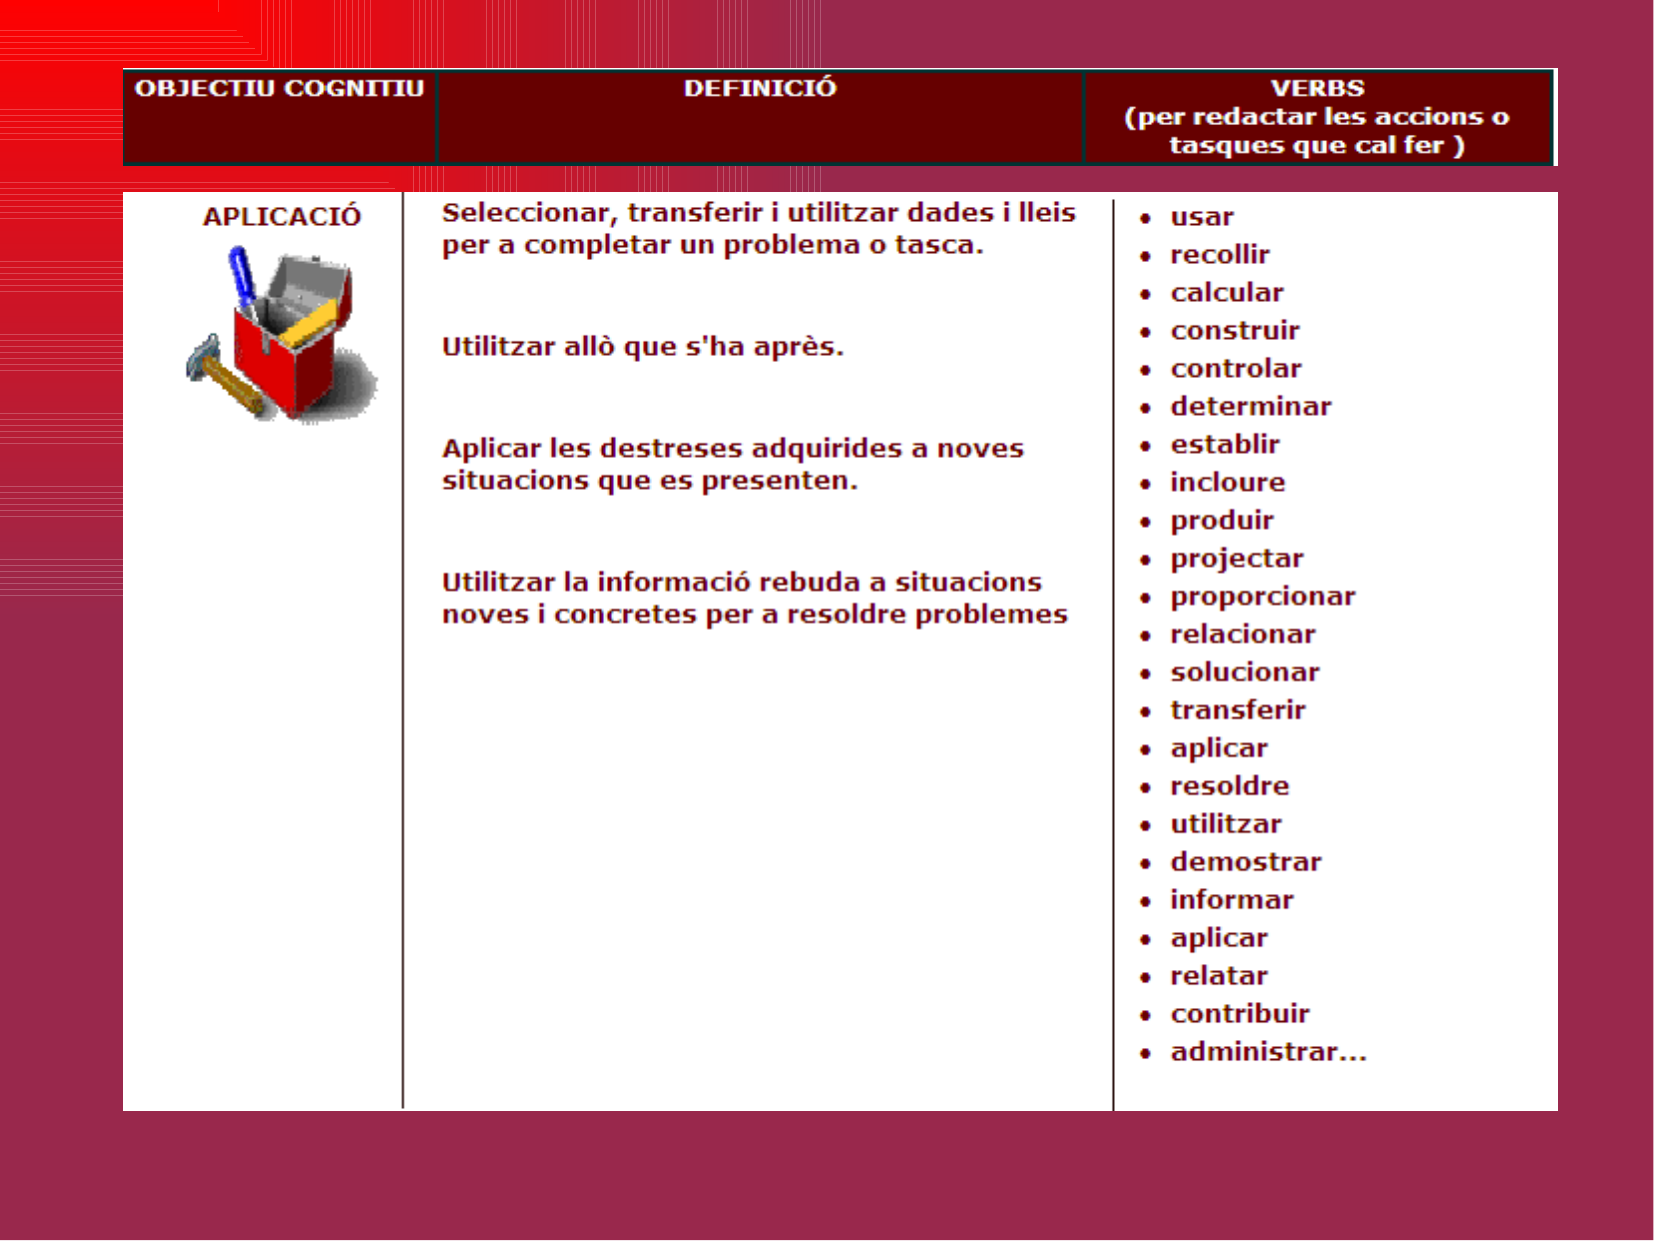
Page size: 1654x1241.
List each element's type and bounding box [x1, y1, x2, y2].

picture [123, 68, 1558, 166]
picture [123, 192, 1558, 1111]
